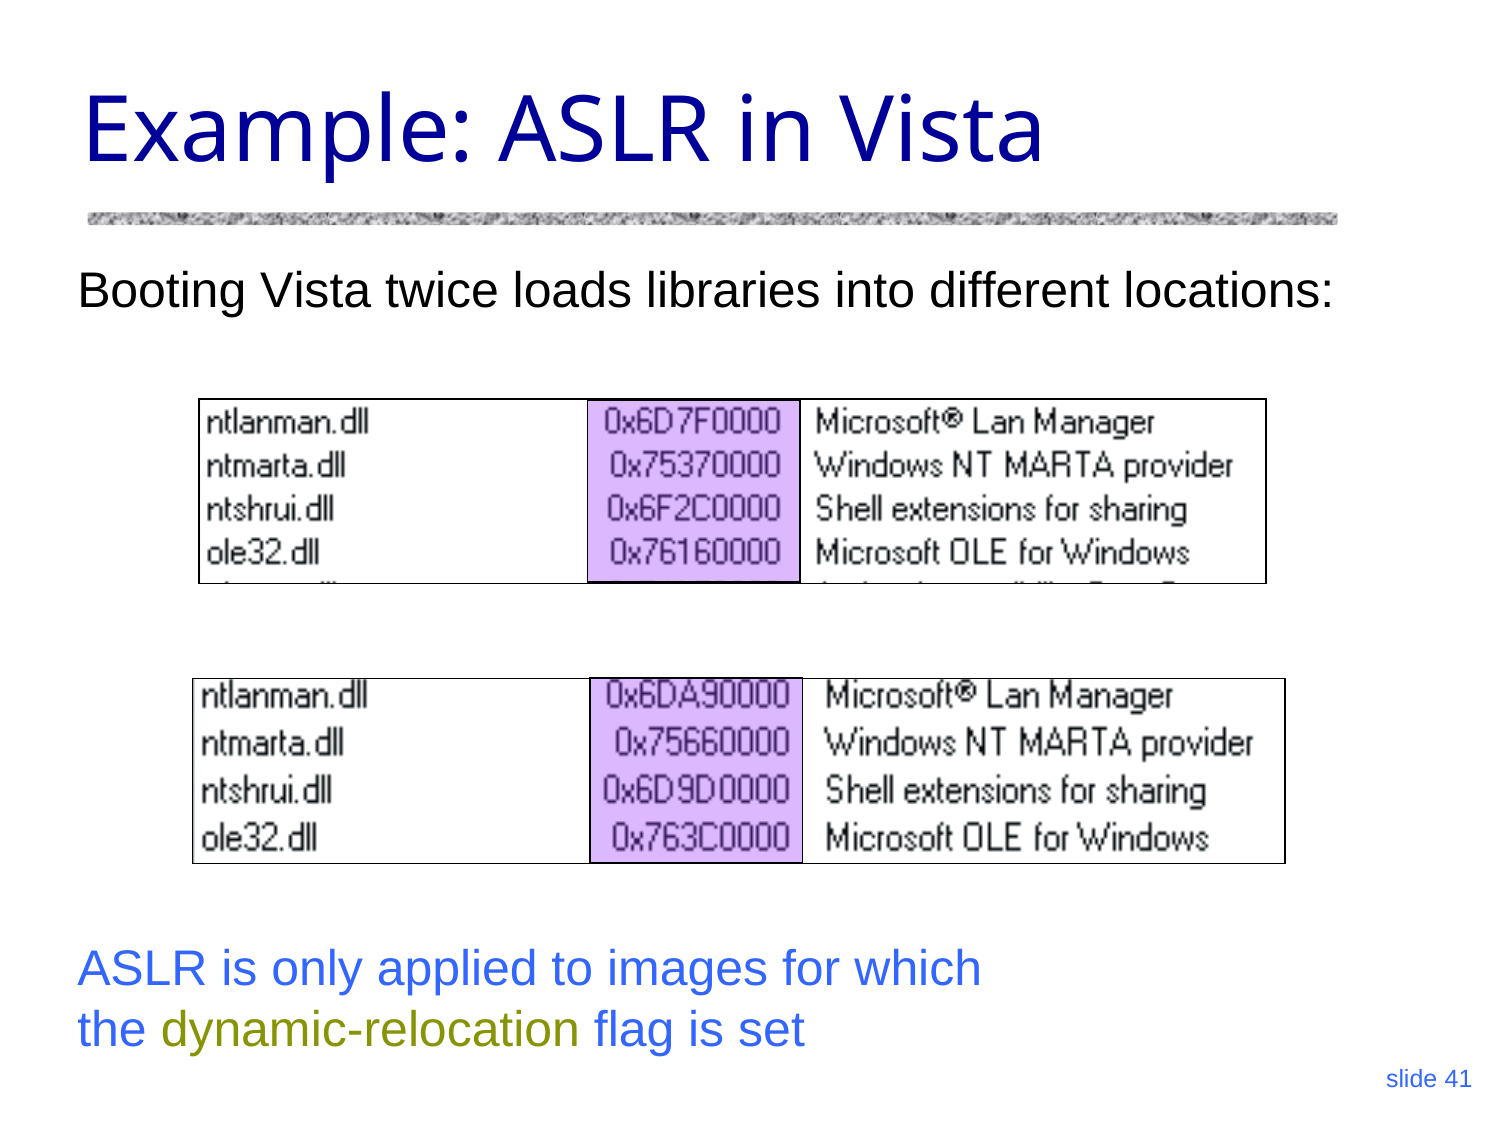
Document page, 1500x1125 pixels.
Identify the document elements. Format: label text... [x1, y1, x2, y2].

text_box Booting Vista twice loads libraries into different locations: [62, 249, 1351, 326]
text_box ASLR is only applied to images for which the dynamic-relocation flag is set [62, 927, 1012, 1064]
picture [800, 399, 1266, 583]
picture [87, 212, 1338, 226]
title Example: ASLR in Vista [66, 37, 1342, 188]
text_box slide <number> [1174, 1025, 1488, 1101]
text_box [587, 399, 800, 583]
picture [200, 399, 587, 583]
text_box [590, 678, 803, 863]
picture [803, 679, 1285, 863]
picture [193, 679, 590, 863]
